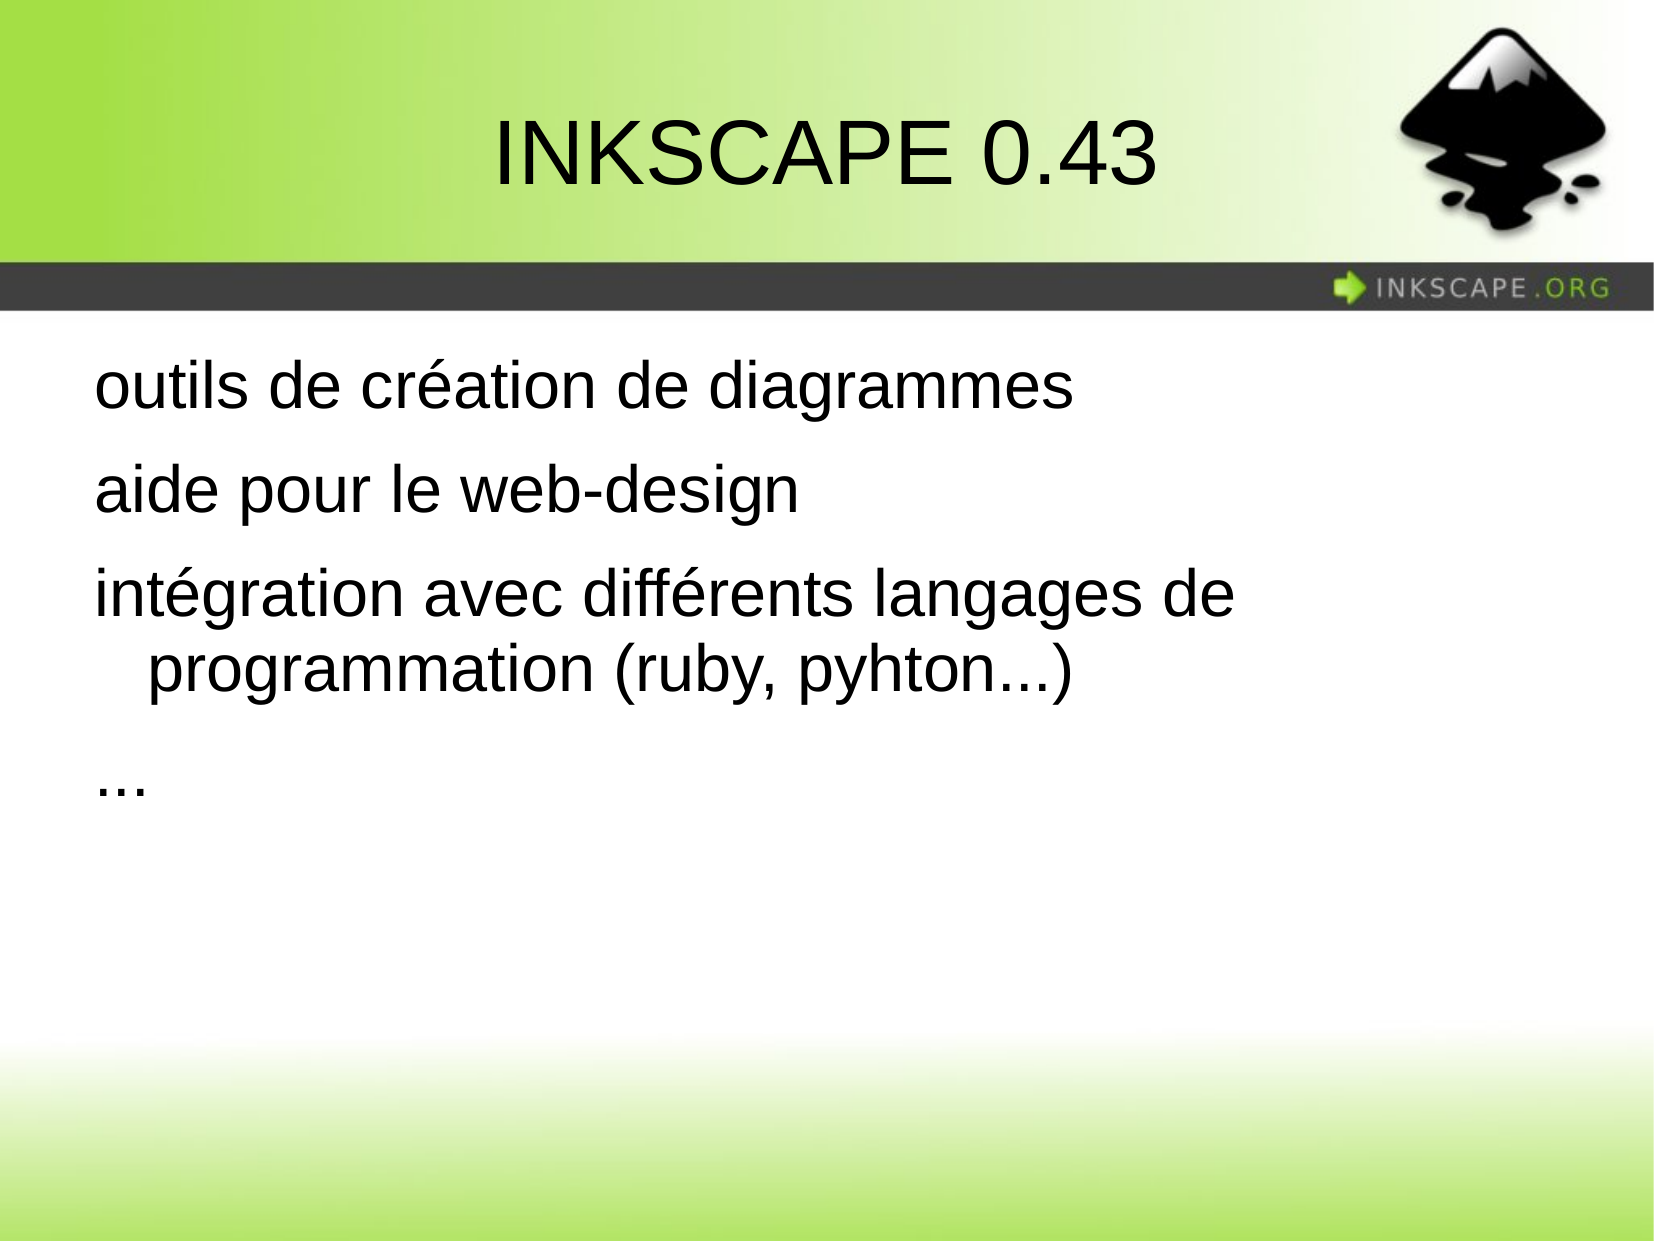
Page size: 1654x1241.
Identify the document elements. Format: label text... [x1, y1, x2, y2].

picture [0, 0, 1654, 1241]
title INKSCAPE 0.43 [82, 49, 1571, 257]
list outils de création de diagrammes aide pour le web-design intégration avec différents langages de programmation (ruby, pyhton...) ... [76, 347, 1565, 1152]
